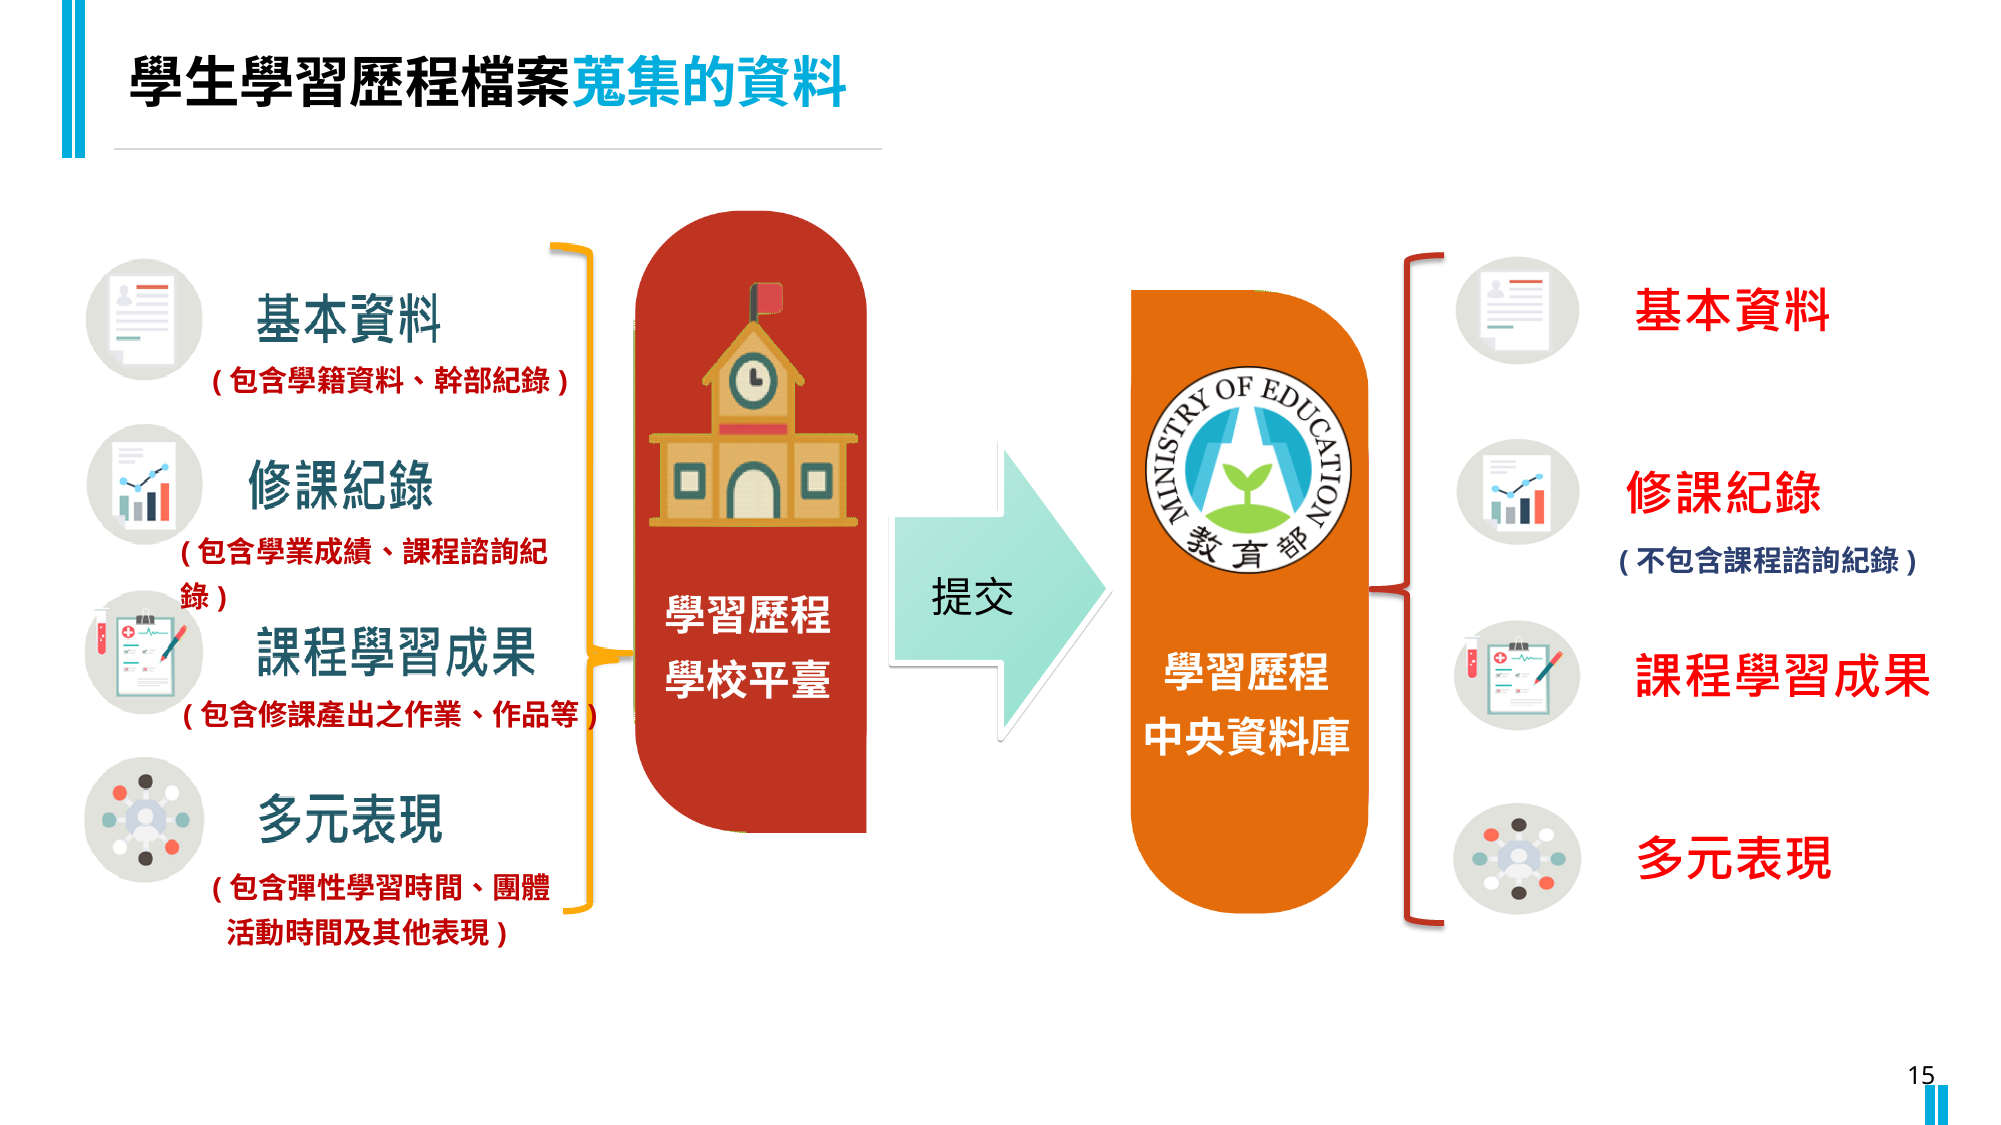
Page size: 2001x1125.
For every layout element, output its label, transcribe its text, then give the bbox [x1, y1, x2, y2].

chart [633, 209, 869, 834]
list 學生學習歷程檔案蒐集的資料 [114, 30, 1131, 127]
picture [1131, 13, 1963, 936]
text_box 學習歷程學校平臺 [647, 566, 850, 712]
text_box 學習歷程 中央資料庫 [1133, 623, 1361, 768]
text_box 15 [1892, 1043, 1955, 1094]
text_box 提交 [891, 439, 1111, 738]
text_box (包含學籍資料、幹部紀錄) [197, 345, 583, 405]
text_box (包含彈性學習時間、團體活動時間及其他表現) [197, 851, 574, 959]
picture [69, 209, 866, 903]
text_box (包含修課產出之作業、作品等) [168, 678, 602, 735]
text_box (包含學業成績、課程諮詢紀錄) [165, 515, 602, 572]
picture [1145, 366, 1352, 574]
chart [1128, 288, 1369, 915]
